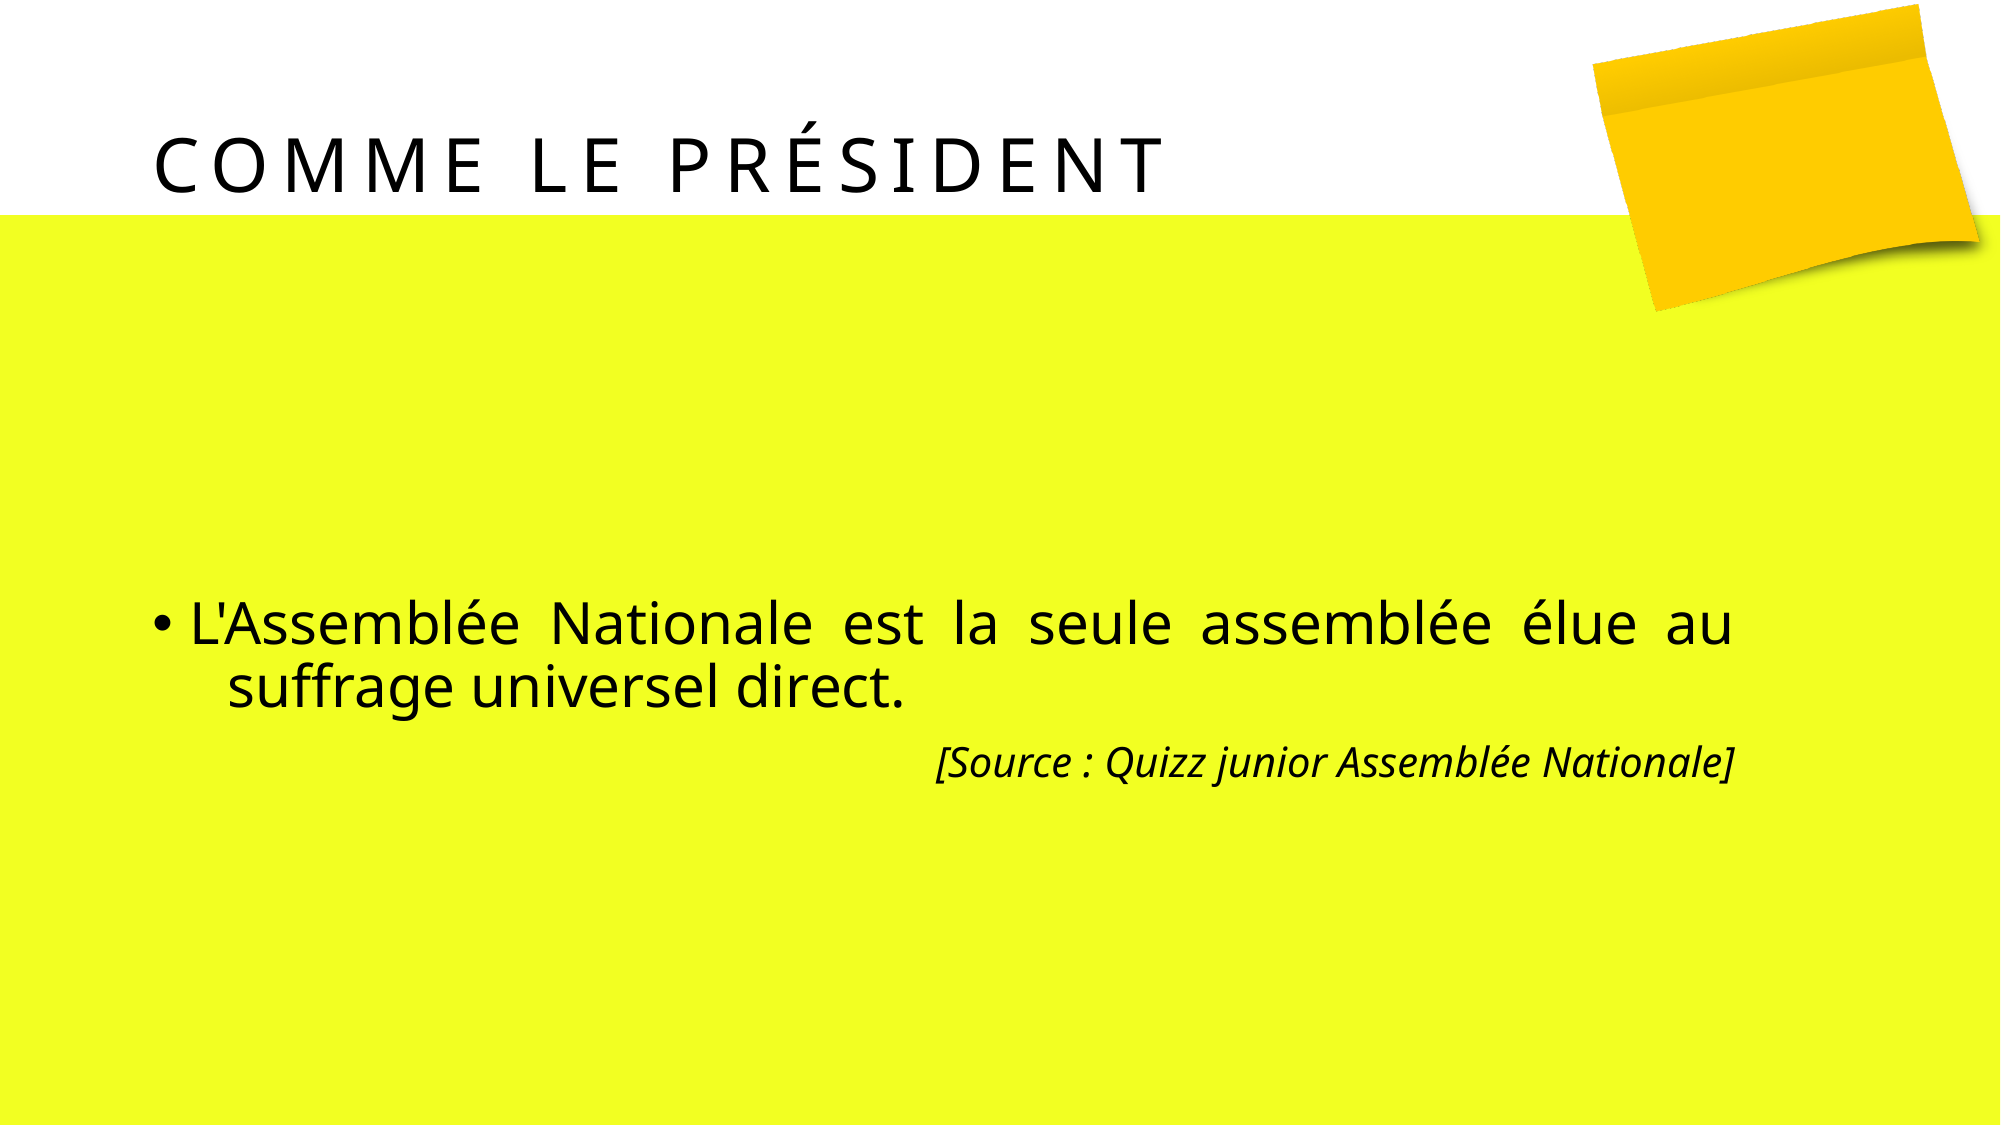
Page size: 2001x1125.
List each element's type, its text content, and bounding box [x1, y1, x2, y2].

title COMME LE PRÉSIDENT [137, 59, 1863, 278]
list L'Assemblée Nationale est la seule assemblée élue au suffrage universel direct. [Source : Quizz junior Assemblée Nationale] [137, 367, 1863, 1014]
